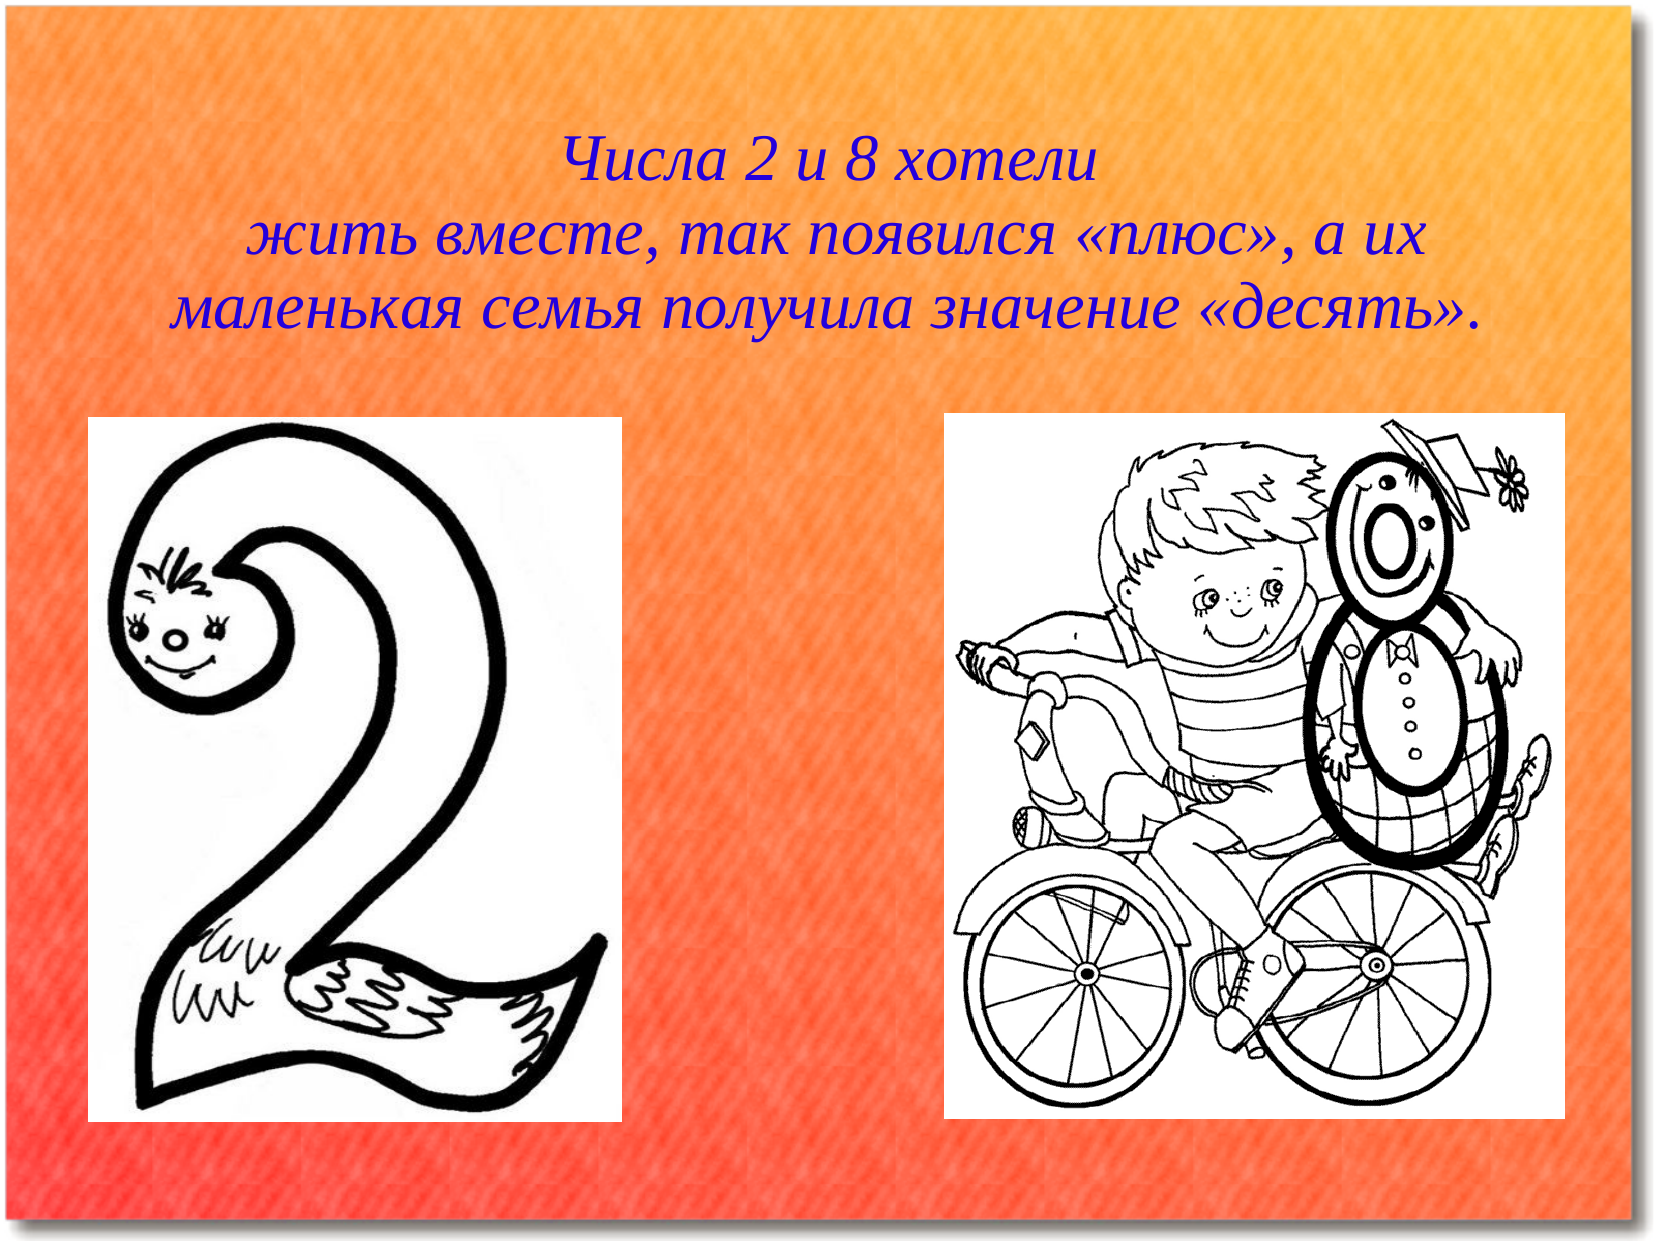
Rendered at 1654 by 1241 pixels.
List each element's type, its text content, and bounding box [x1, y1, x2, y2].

picture [0, 0, 1654, 1241]
subtitle Числа 2 и 8 хотели жить вместе, так появился «плюс», а их маленькая семья получила значение «десять». [92, 110, 1565, 355]
